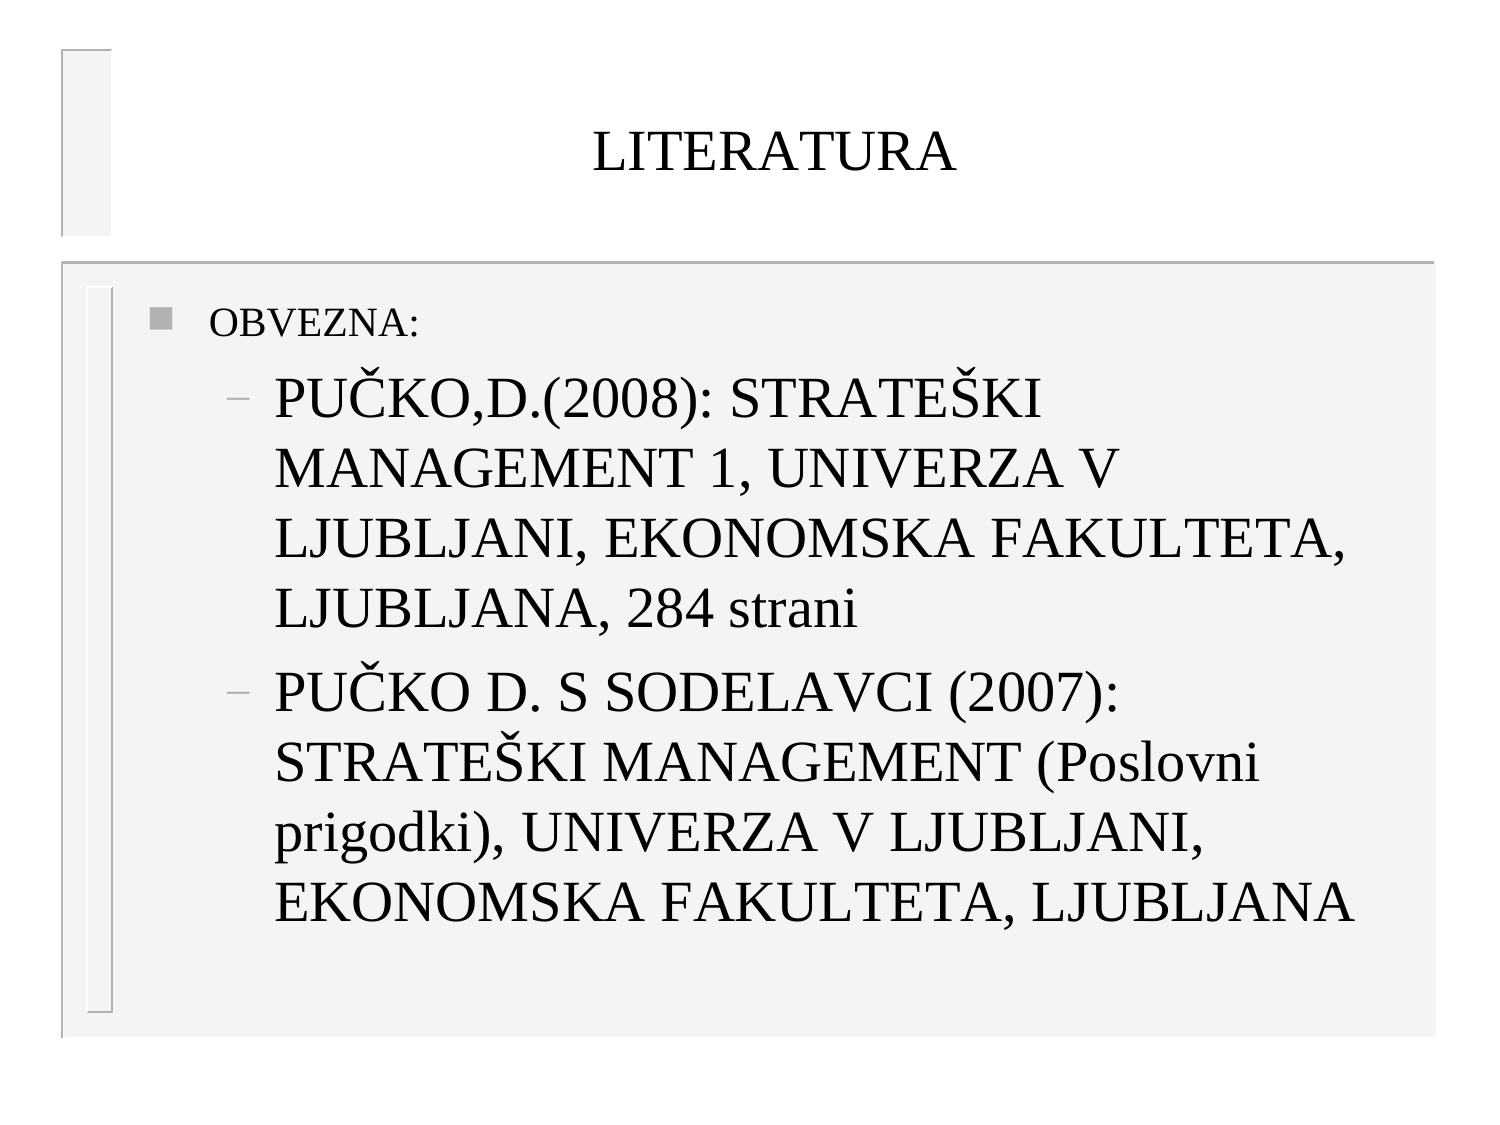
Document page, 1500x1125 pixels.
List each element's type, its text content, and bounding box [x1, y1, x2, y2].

list OBVEZNA: PUČKO,D.(2008): STRATEŠKI MANAGEMENT 1, UNIVERZA V LJUBLJANI, EKONOMSKA FAKULTETA, LJUBLJANA, 284 strani PUČKO D. S SODELAVCI (2007): STRATEŠKI MANAGEMENT (Poslovni prigodki), UNIVERZA V LJUBLJANI, EKONOMSKA FAKULTETA, LJUBLJANA [137, 287, 1413, 963]
title LITERATURA [137, 56, 1413, 238]
